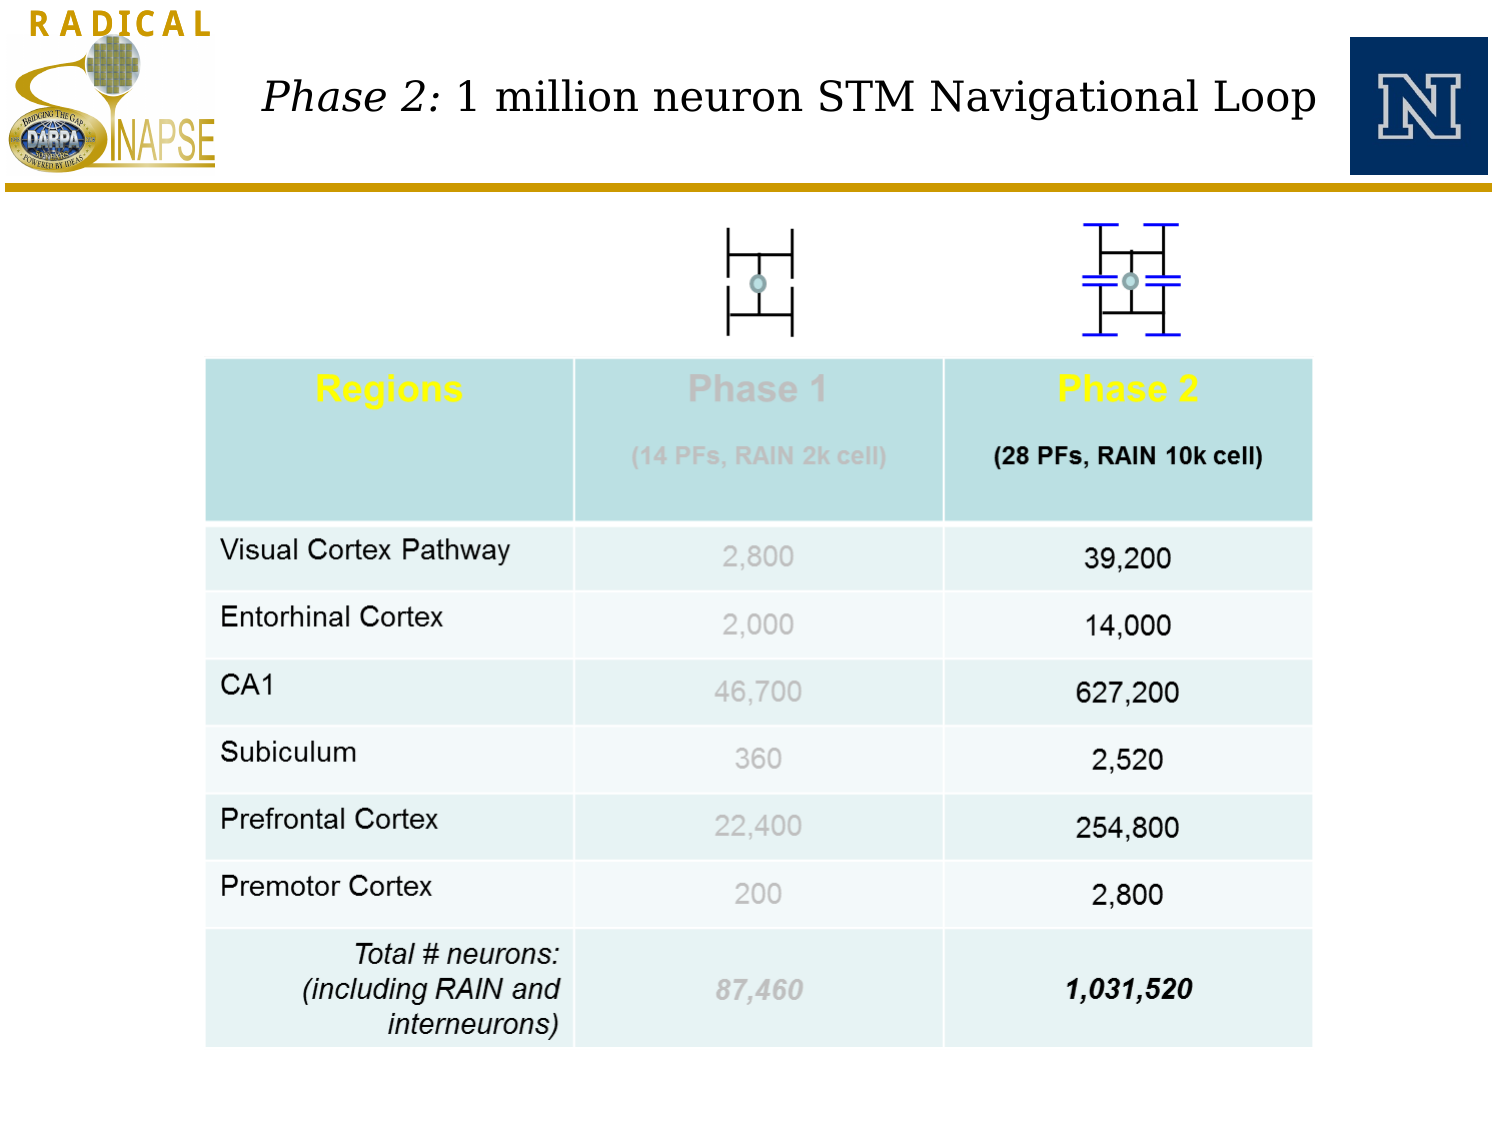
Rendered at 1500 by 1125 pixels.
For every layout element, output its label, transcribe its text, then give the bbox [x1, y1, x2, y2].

text_box Phase 2: 1 million neuron STM Navigational Loop [247, 62, 1333, 128]
picture [1350, 37, 1488, 175]
picture [204, 223, 1314, 1058]
